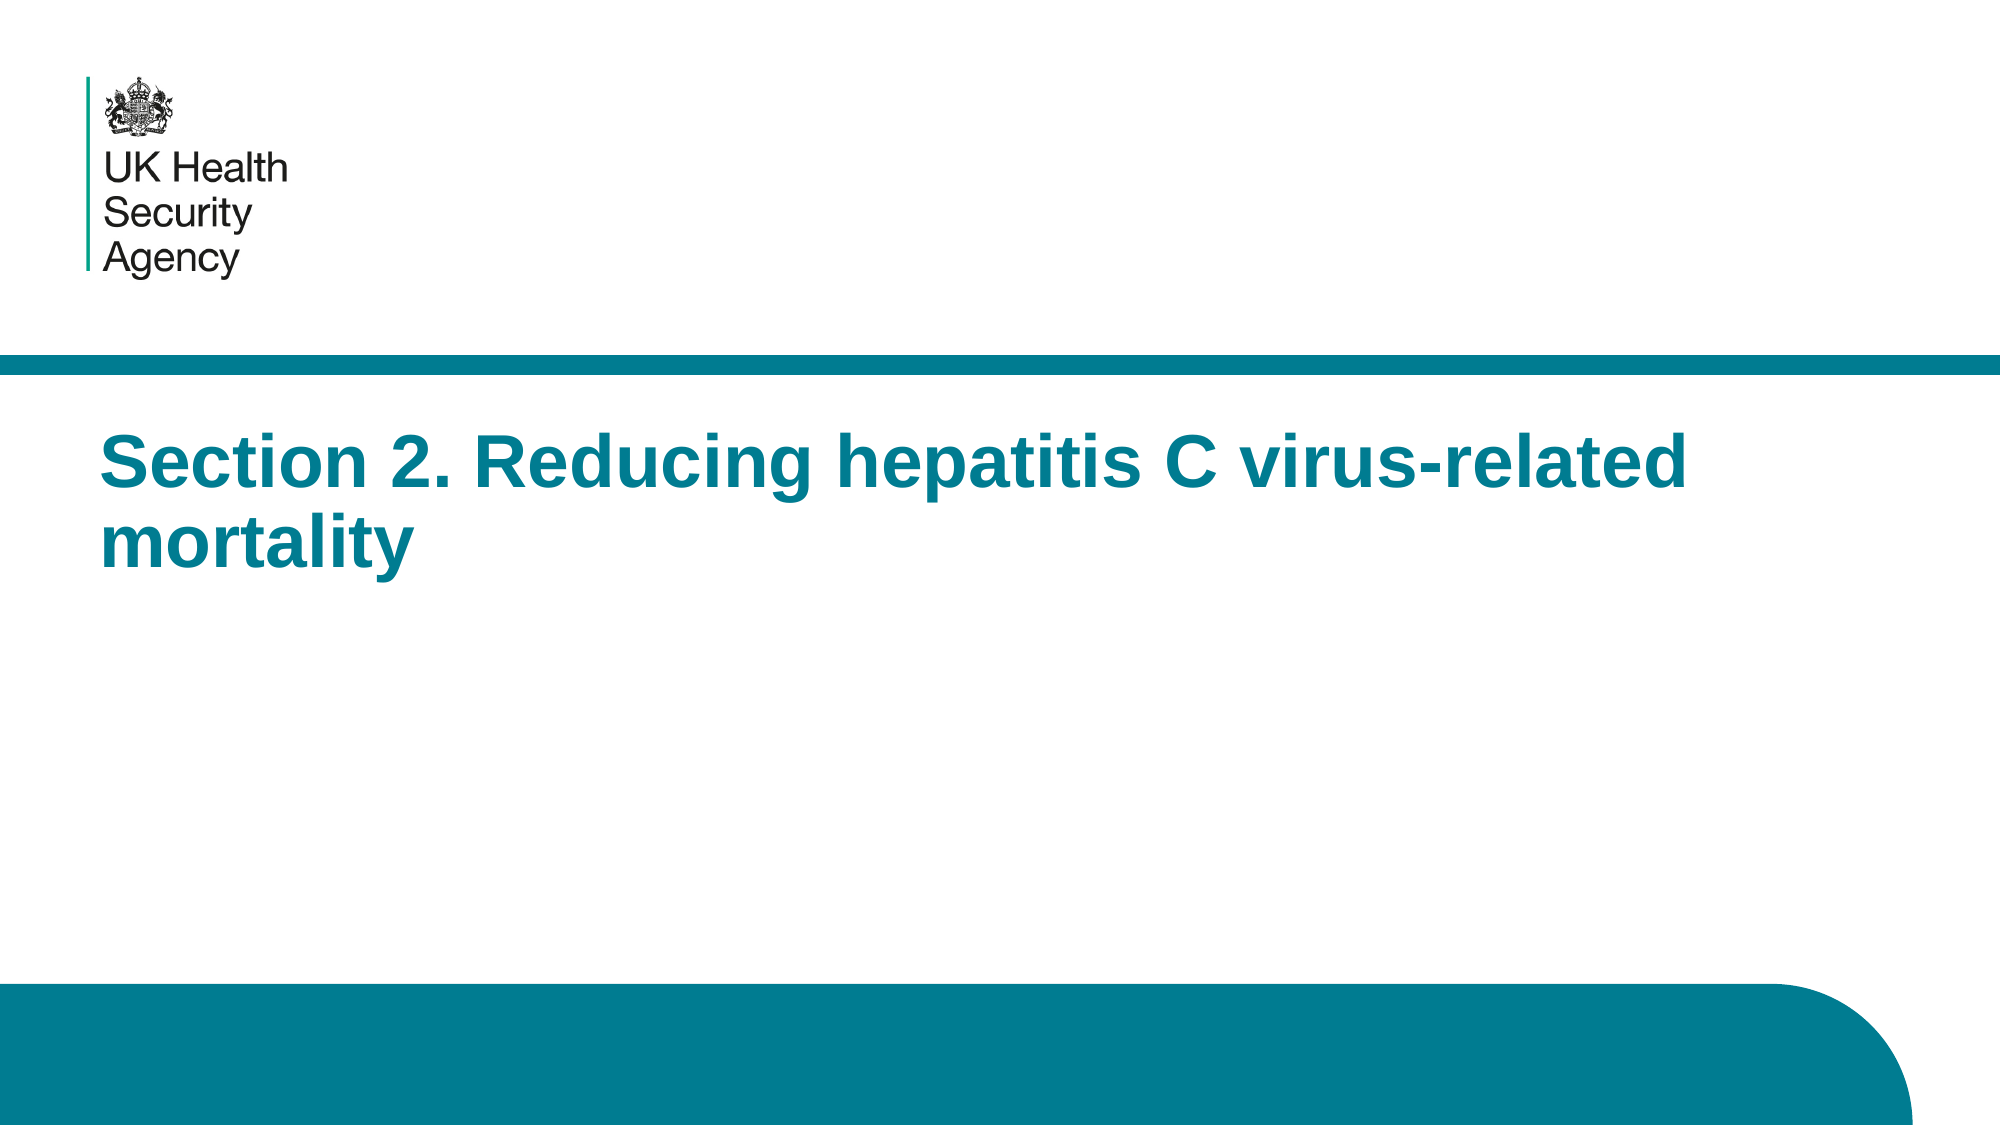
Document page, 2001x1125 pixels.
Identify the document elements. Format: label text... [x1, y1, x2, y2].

title Section 2. Reducing hepatitis C virus-related mortality [84, 414, 1804, 807]
